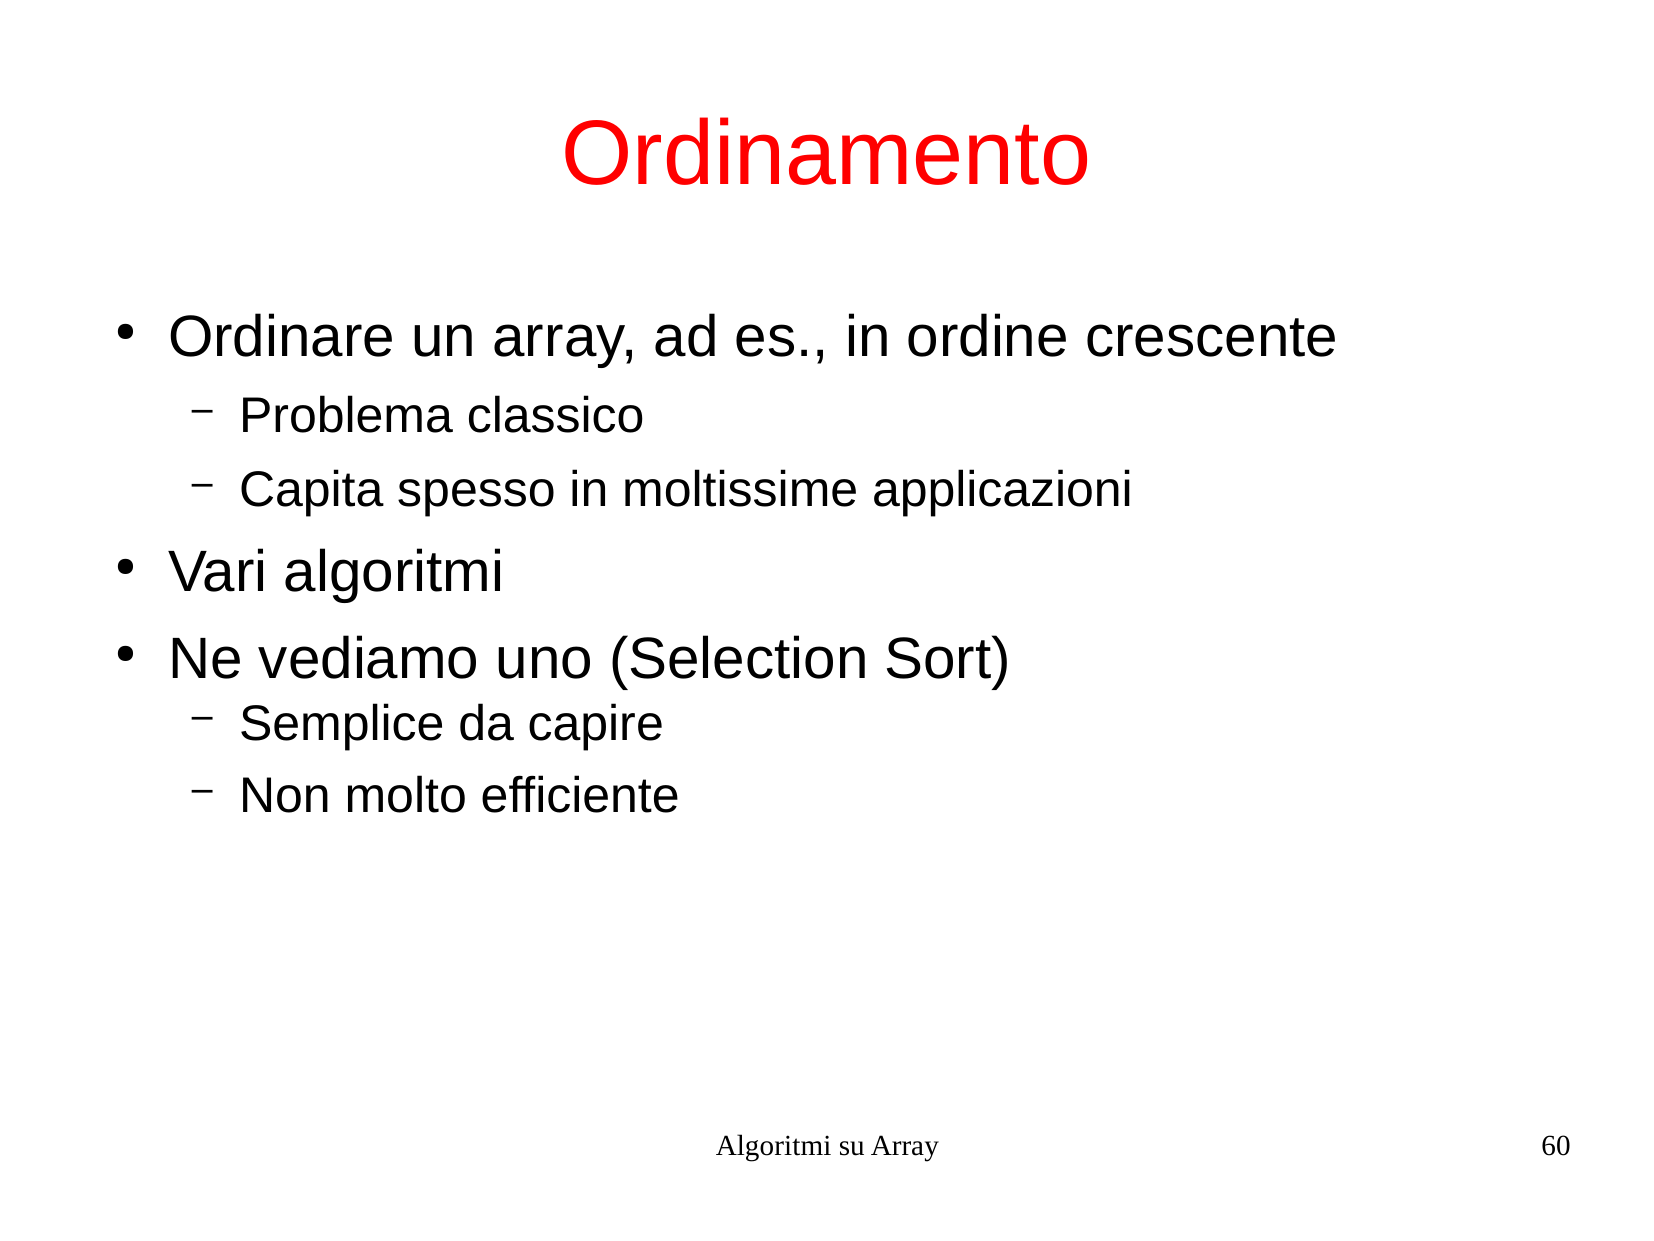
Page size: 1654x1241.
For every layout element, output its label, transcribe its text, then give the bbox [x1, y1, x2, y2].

list Ordinare un array, ad es., in ordine crescente Problema classico Capita spesso in moltissime applicazioni Vari algoritmi Ne vediamo uno (Selection Sort) Semplice da capire Non molto efficiente [82, 290, 1571, 1109]
title Ordinamento [82, 49, 1571, 257]
